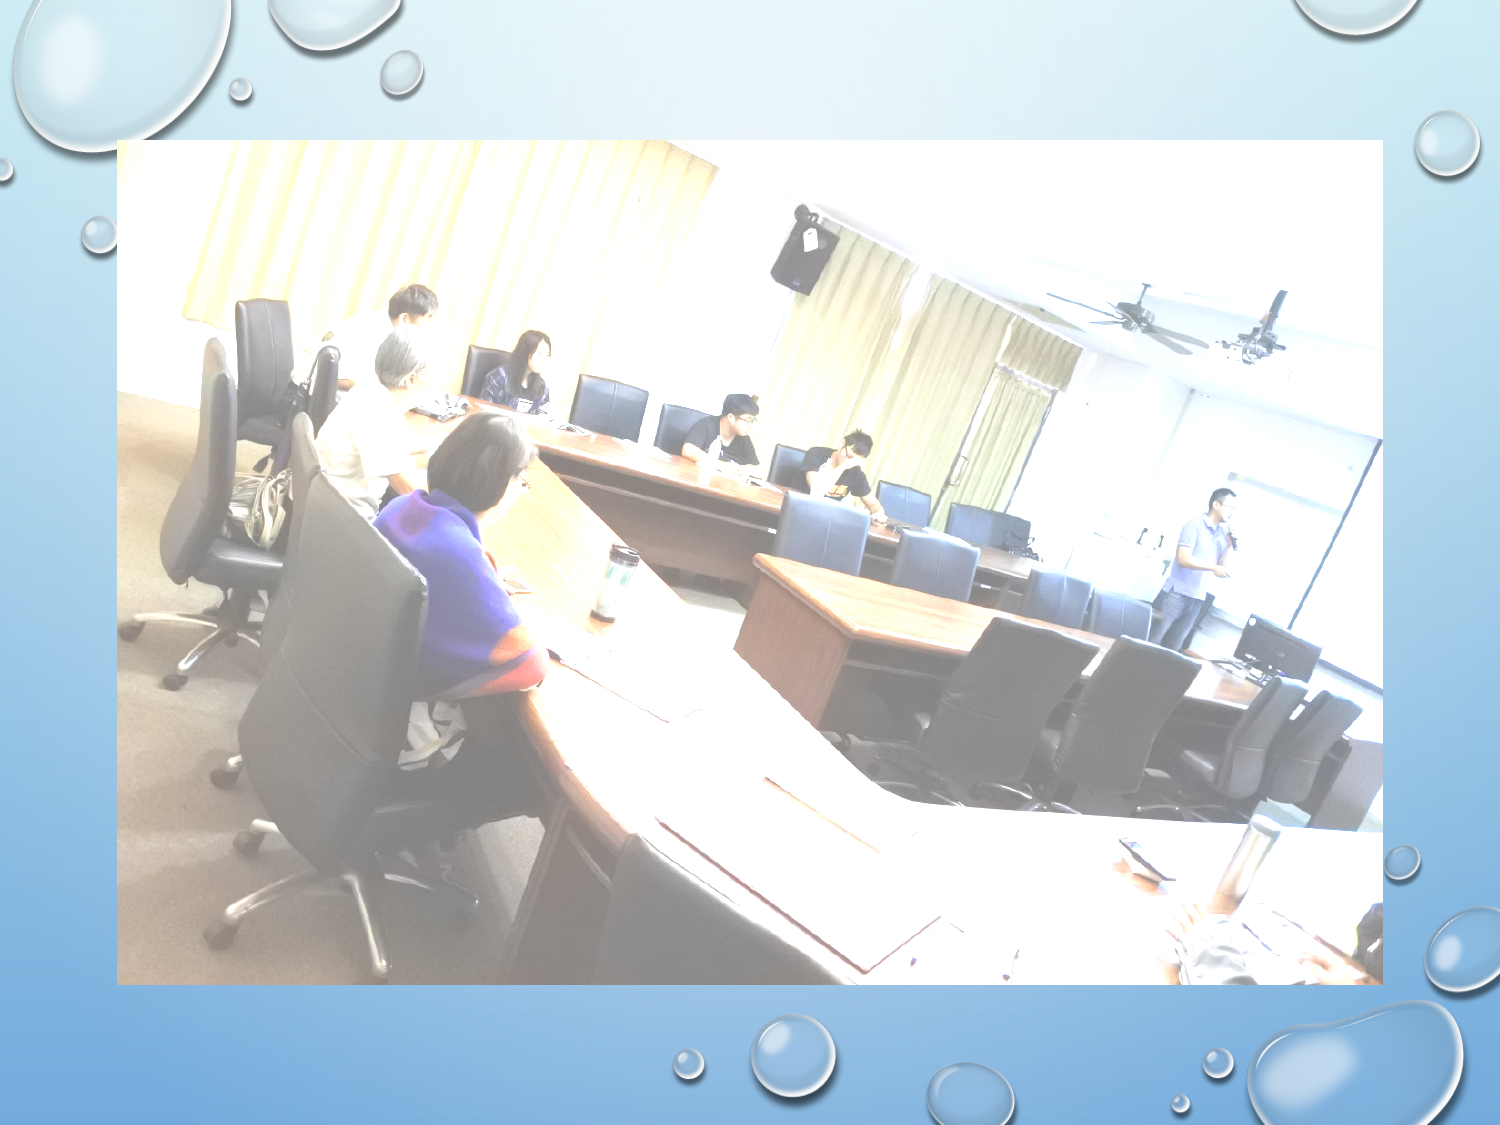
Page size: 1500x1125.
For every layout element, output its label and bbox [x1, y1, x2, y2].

picture [117, 140, 1383, 985]
